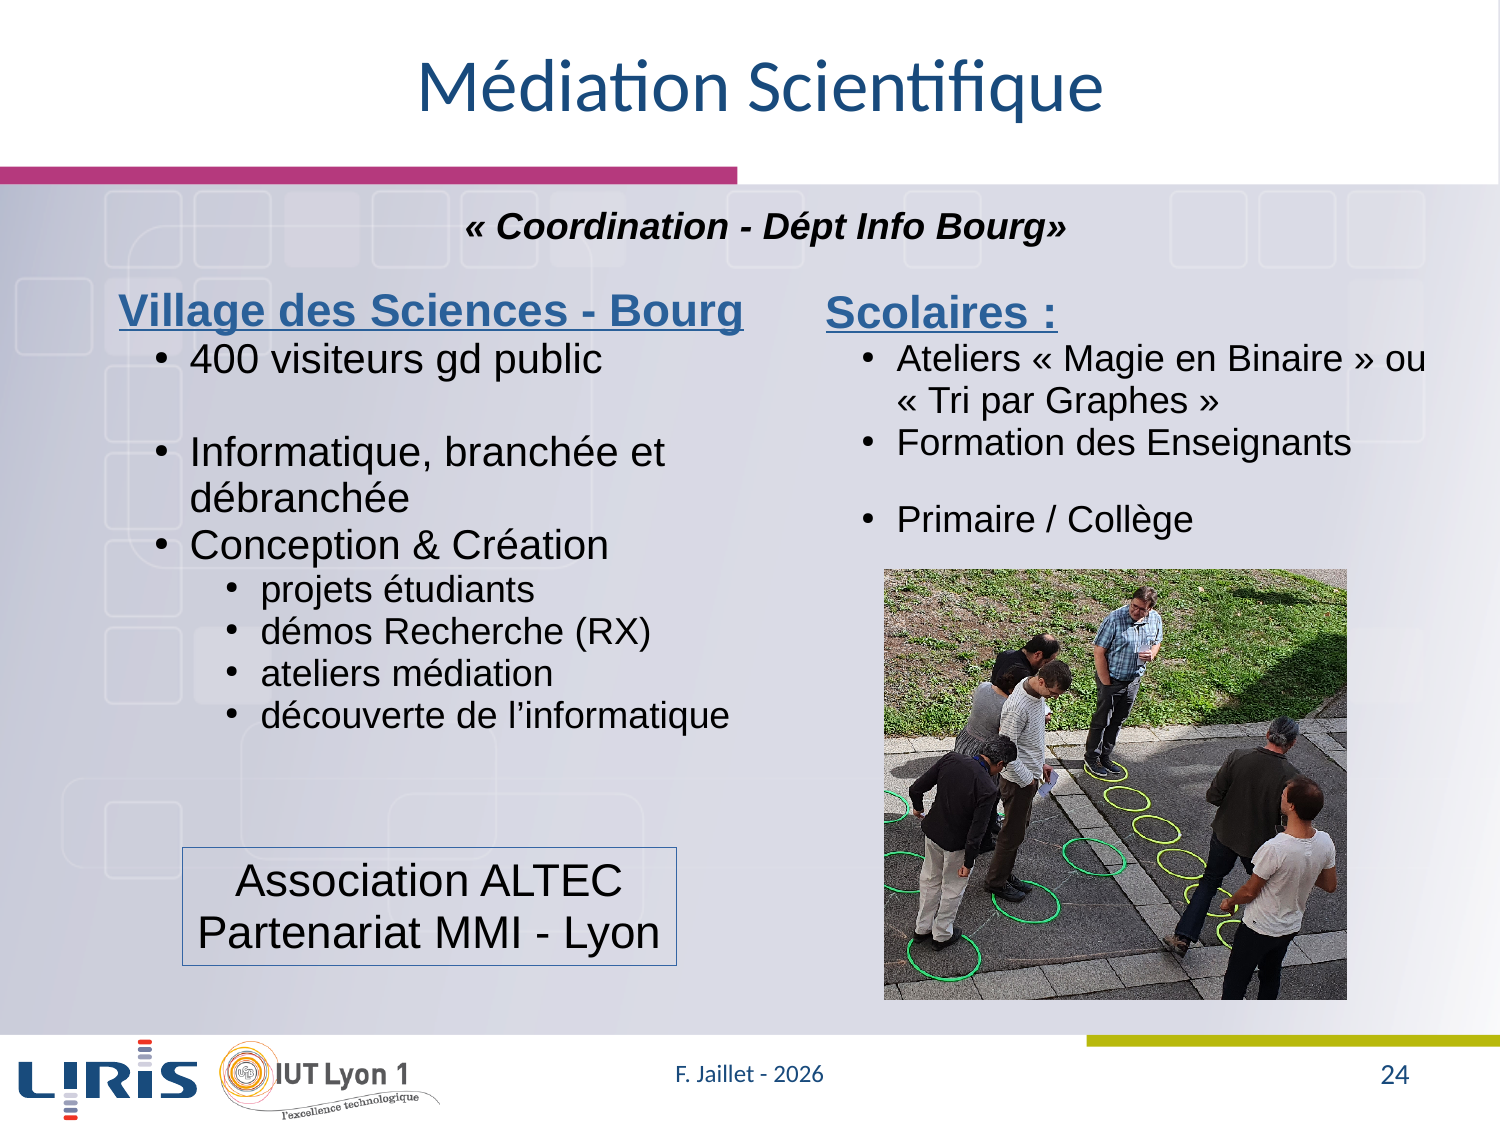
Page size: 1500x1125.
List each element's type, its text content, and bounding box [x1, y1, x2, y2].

text_box Village des Sciences - Bourg 400 visiteurs gd public Informatique, branchée et débranchée Conception & Création projets étudiants démos Recherche (RX) ateliers médiation découverte de l’informatique [104, 277, 779, 879]
text_box Scolaires : Ateliers « Magie en Binaire » ou « Tri par Graphes » Formation des Enseignants Primaire / Collège [811, 279, 1468, 633]
footer F. Jaillet - 2026 [430, 1042, 1070, 1103]
text_box « Coordination - Dépt Info Bourg» [450, 198, 1107, 298]
picture [0, 0, 1500, 1125]
slide_number <numéro> [1230, 1042, 1425, 1103]
text_box Association ALTEC Partenariat MMI - Lyon [182, 847, 677, 966]
title Médiation Scientifique [85, 45, 1436, 138]
